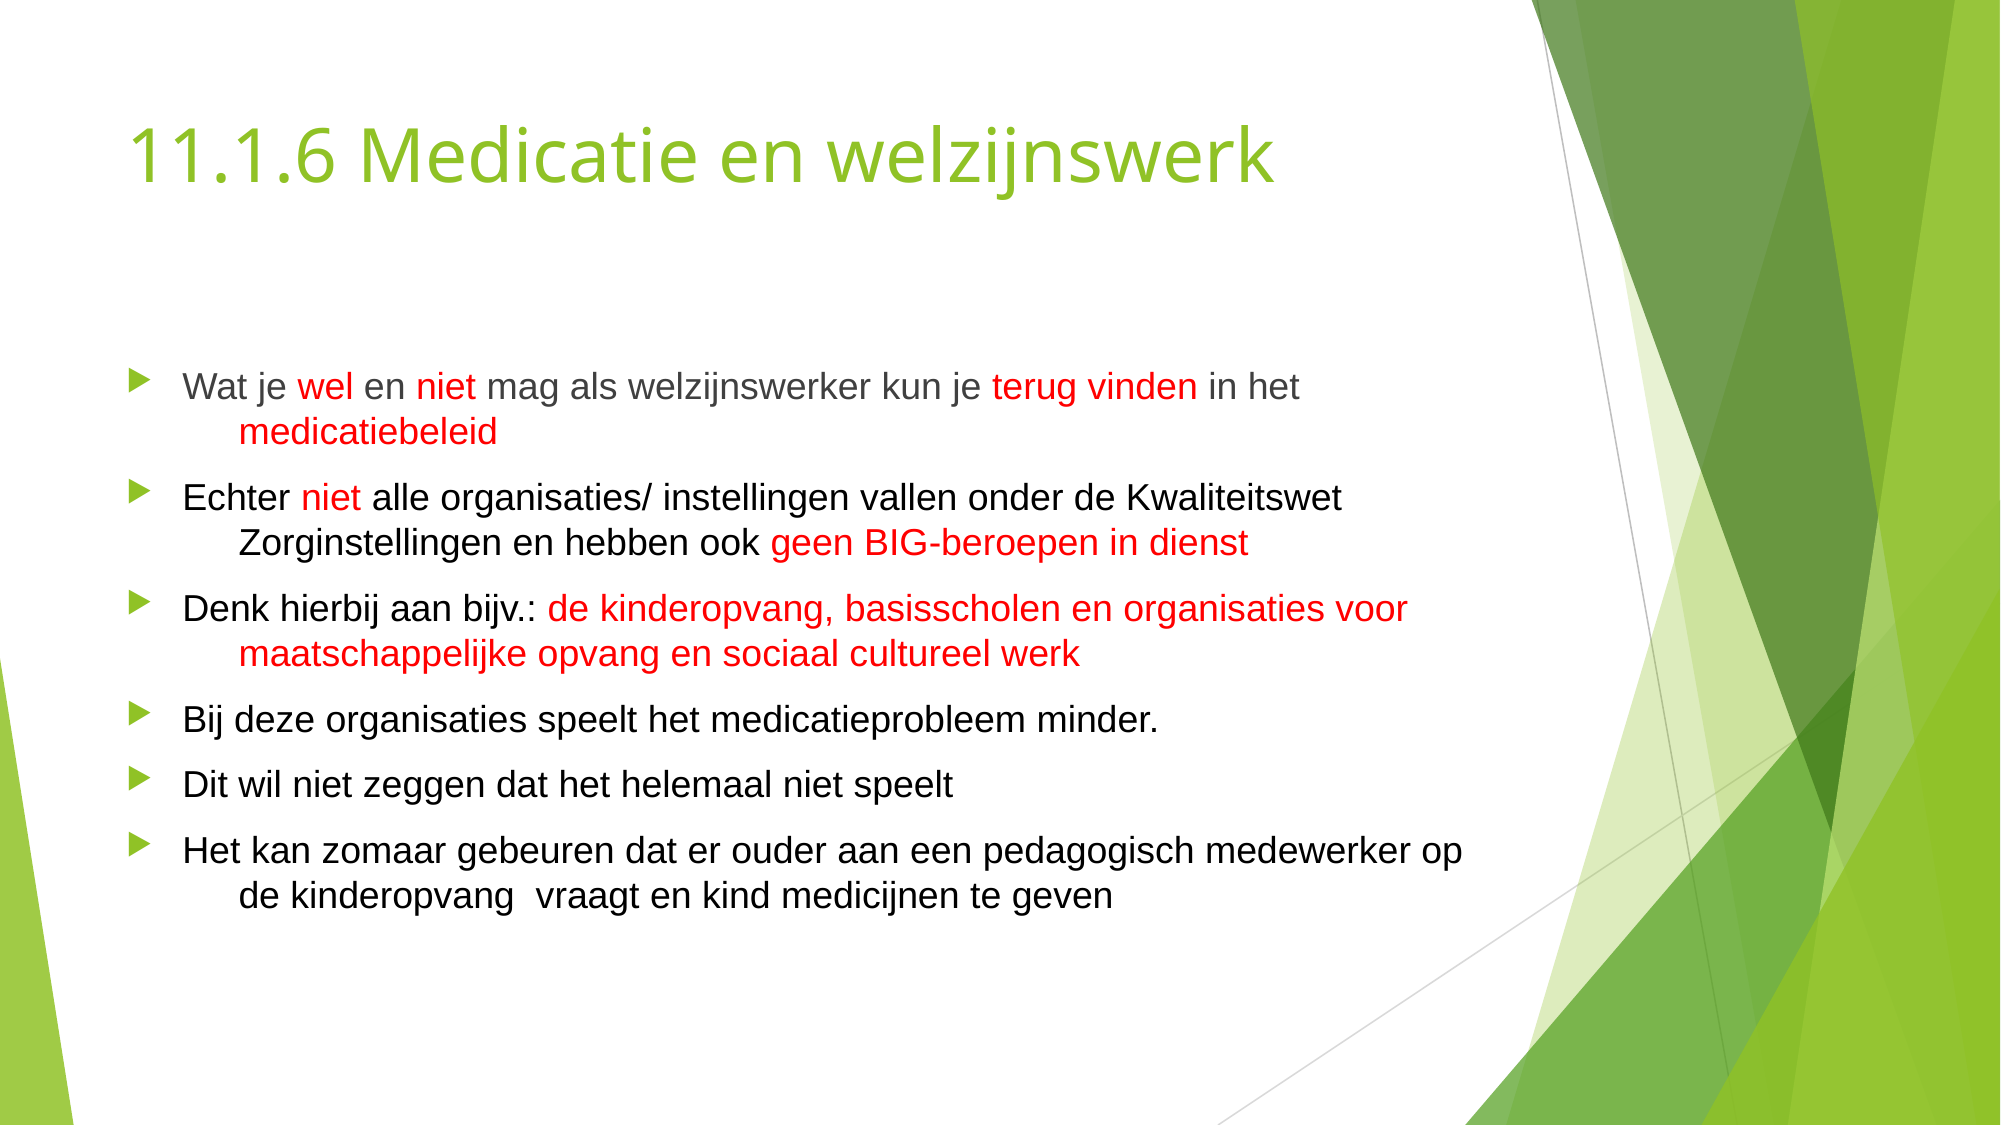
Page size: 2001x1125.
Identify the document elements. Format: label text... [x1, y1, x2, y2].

title 11.1.6 Medicatie en welzijnswerk [111, 99, 1522, 317]
list Wat je wel en niet mag als welzijnswerker kun je terug vinden in het medicatiebeleid Echter niet alle organisaties/ instellingen vallen onder de Kwaliteitswet Zorginstellingen en hebben ook geen BIG-beroepen in dienst Denk hierbij aan bijv.: de kinderopvang, basisscholen en organisaties voor maatschappelijke opvang en sociaal cultureel werk Bij deze organisaties speelt het medicatieprobleem minder. Dit wil niet zeggen dat het helemaal niet speelt Het kan zomaar gebeuren dat er ouder aan een pedagogisch medewerker op de kinderopvang vraagt en kind medicijnen te geven [111, 354, 1522, 992]
